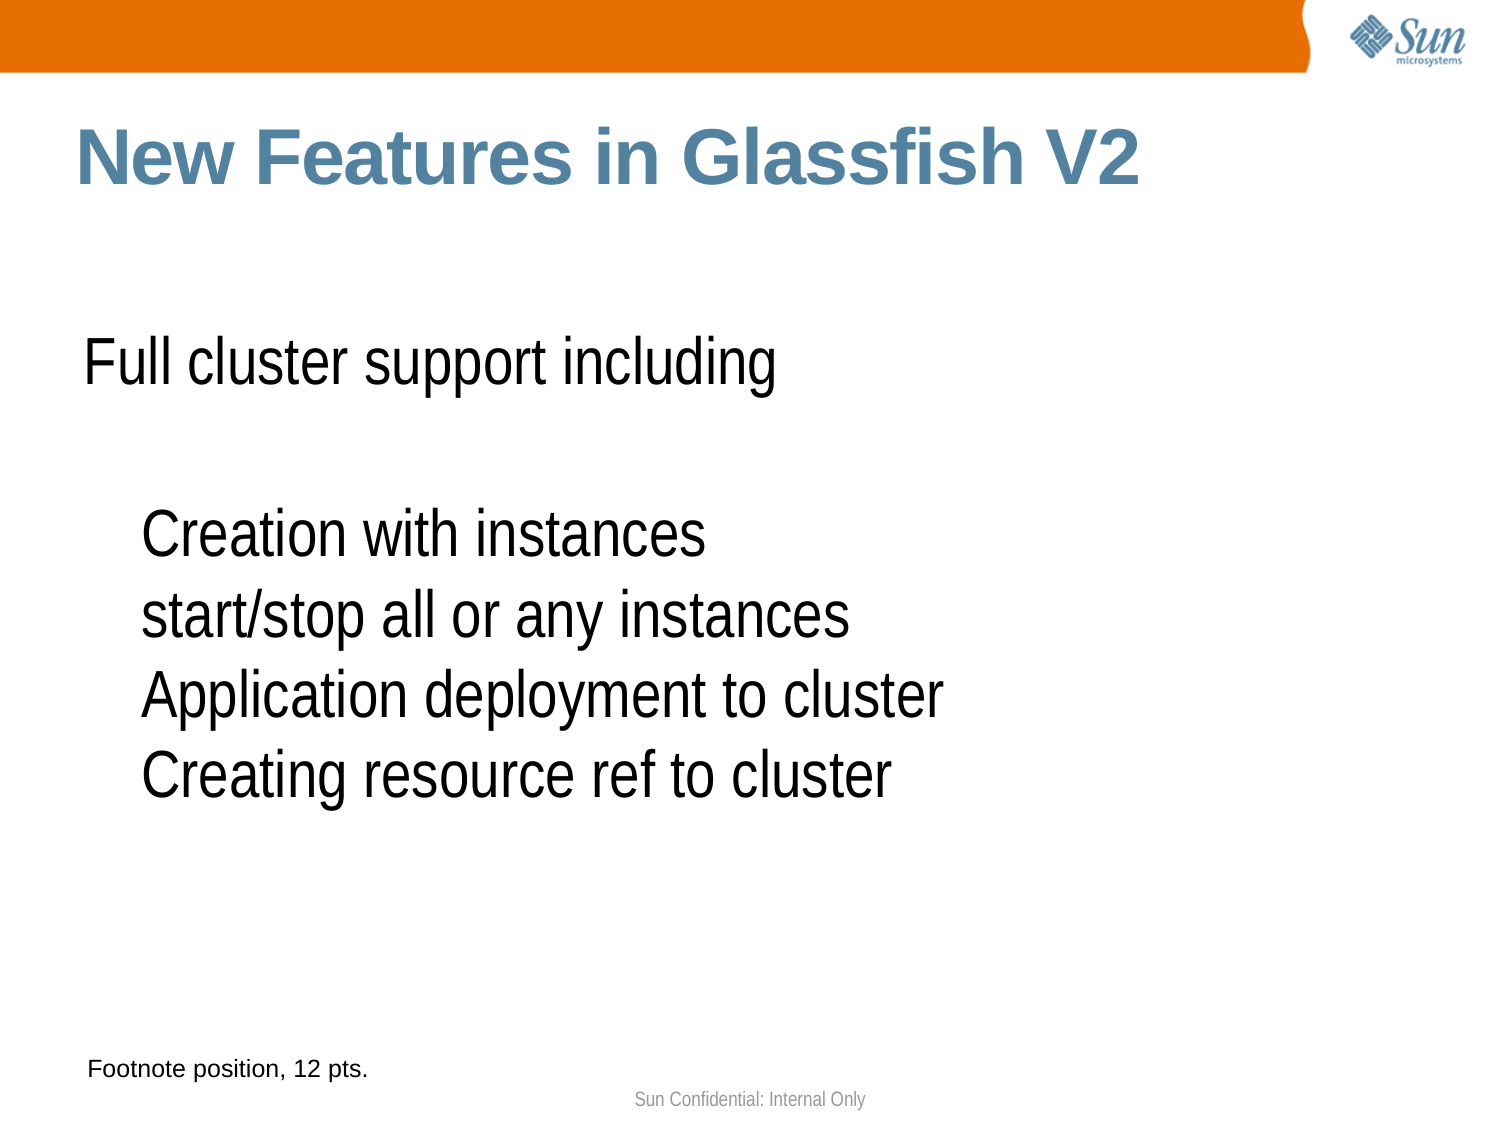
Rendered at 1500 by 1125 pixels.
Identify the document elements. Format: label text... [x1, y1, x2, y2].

list Full cluster support including Creation with instances start/stop all or any instances Application deployment to cluster Creating resource ref to cluster [64, 332, 1425, 975]
title New Features in Glassfish V2 [75, 120, 1437, 225]
picture [0, 0, 1500, 75]
text_box Footnote position, 12 pts. [87, 1027, 1143, 1084]
